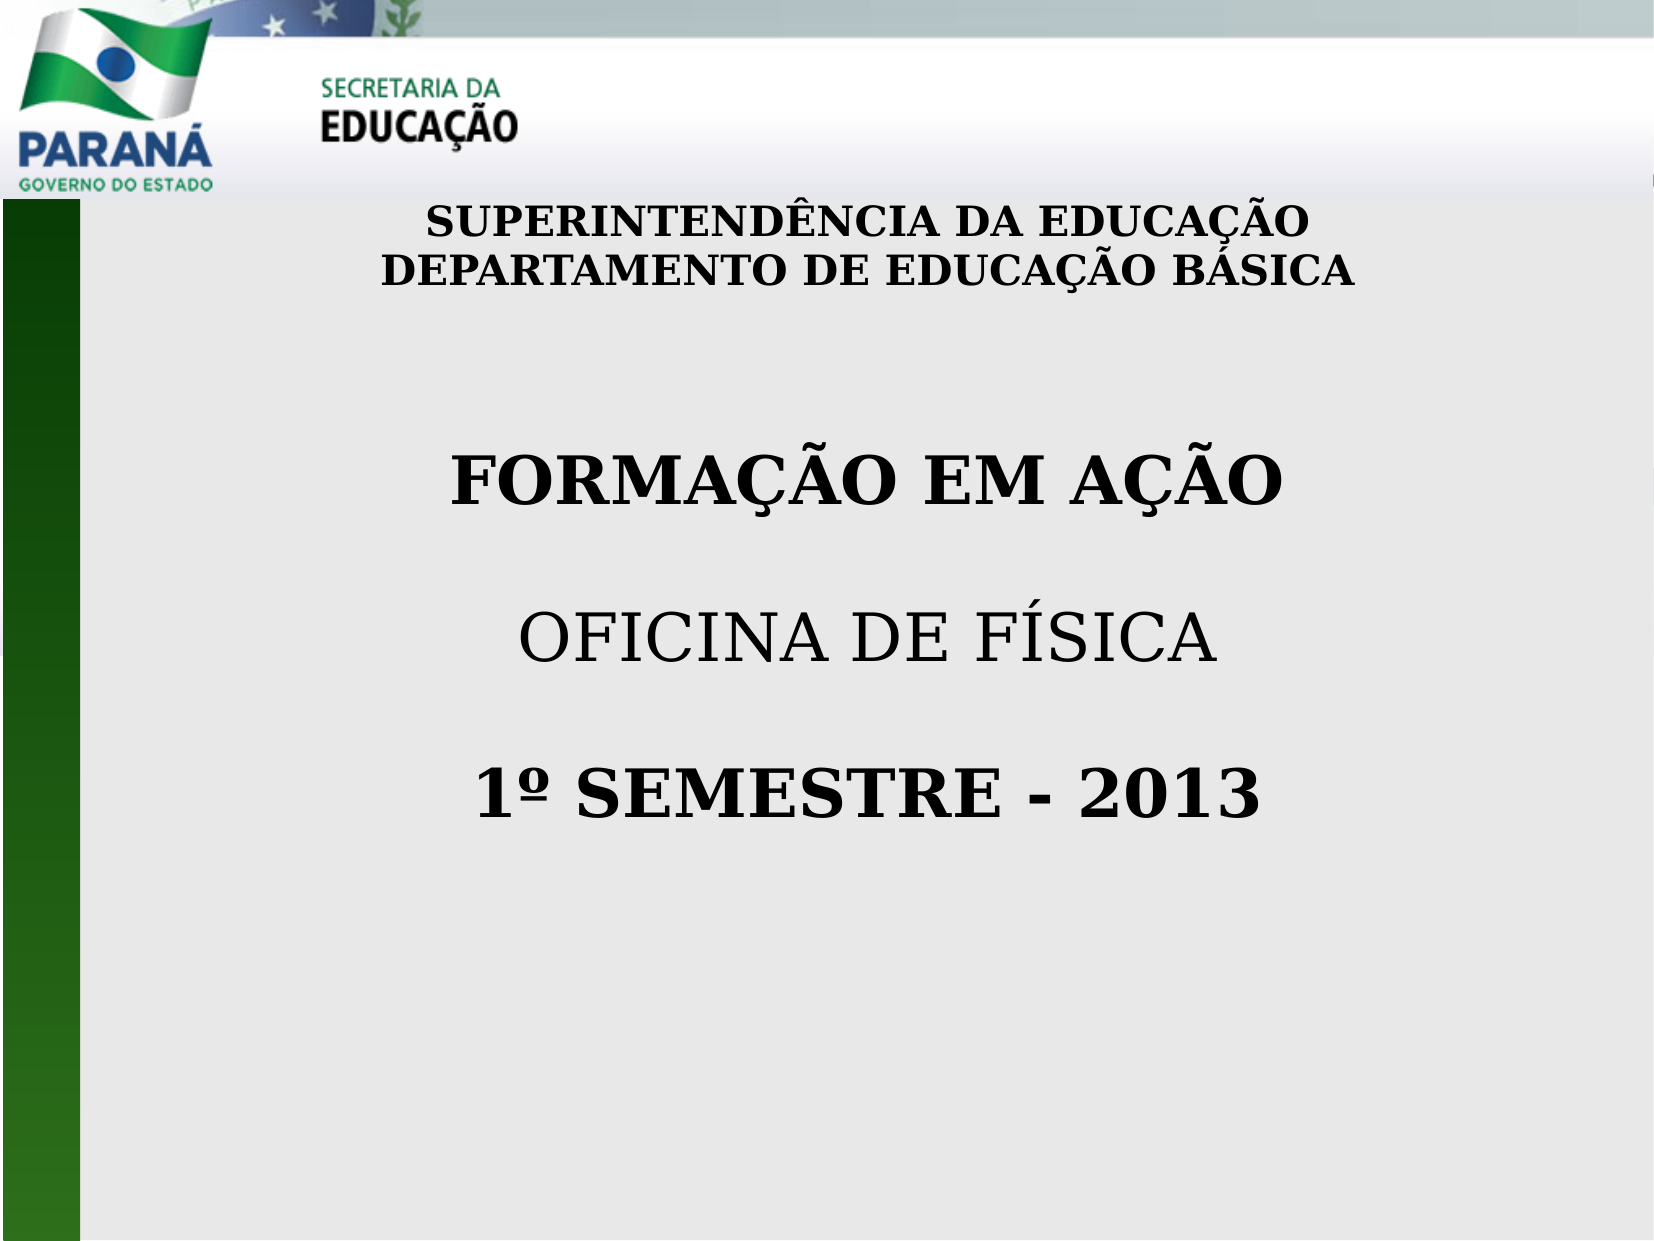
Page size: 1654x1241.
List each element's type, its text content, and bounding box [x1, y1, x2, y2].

text_box SUPERINTENDÊNCIA DA EDUCAÇÃO DEPARTAMENTO DE EDUCAÇÃO BÁSICA FORMAÇÃO EM AÇÃO OFICINA DE FÍSICA 1º SEMESTRE - 2013 [85, 147, 1650, 1105]
picture [0, 0, 1654, 199]
